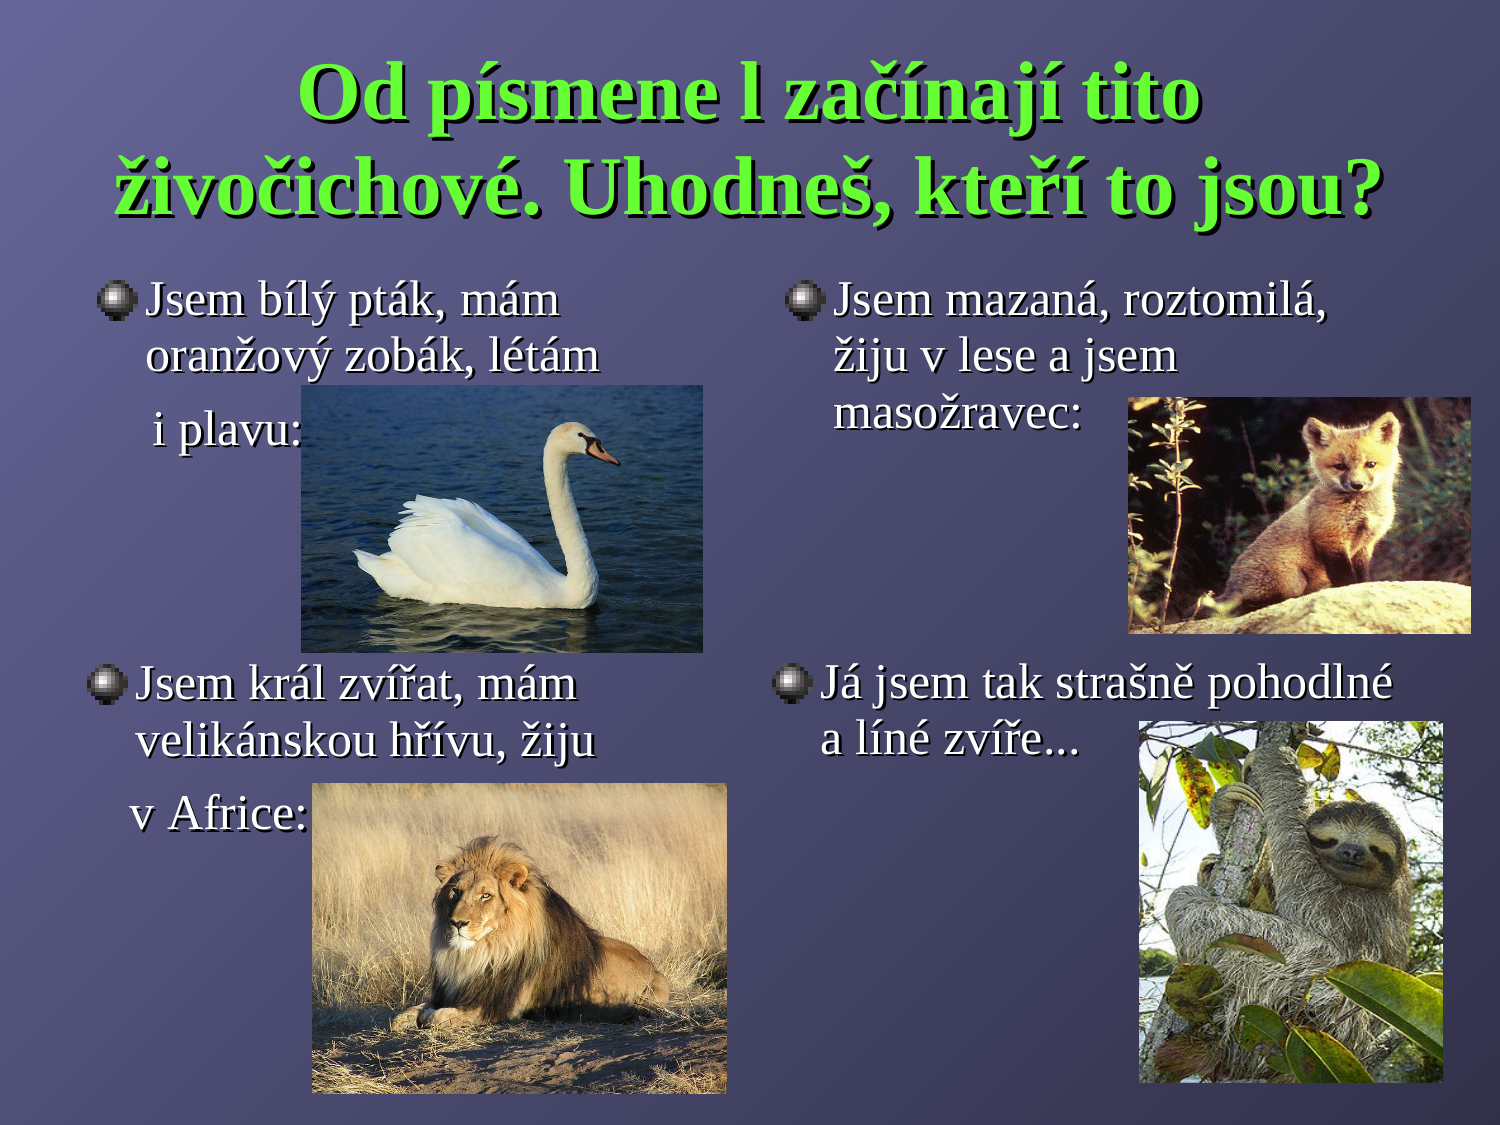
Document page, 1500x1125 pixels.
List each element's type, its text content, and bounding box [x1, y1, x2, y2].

picture [89, 272, 138, 321]
text_box Já jsem tak strašně pohodlné a líné zvíře... [750, 645, 1500, 774]
picture [1128, 397, 1471, 634]
picture [312, 783, 727, 1094]
text_box Jsem král zvířat, mám velikánskou hřívu, žiju v Africe: [64, 646, 738, 848]
text_box Jsem mazaná, roztomilá, žiju v lese a jsem masožravec: [762, 262, 1426, 448]
picture [764, 655, 813, 704]
title Od písmene l začínají tito živočichové. Uhodneš, kteří to jsou? [75, 25, 1425, 252]
picture [777, 272, 826, 321]
text_box Jsem bílý pták, mám oranžový zobák, létám i plavu: [75, 262, 738, 464]
picture [1139, 721, 1443, 1083]
picture [301, 385, 703, 653]
picture [79, 656, 128, 705]
